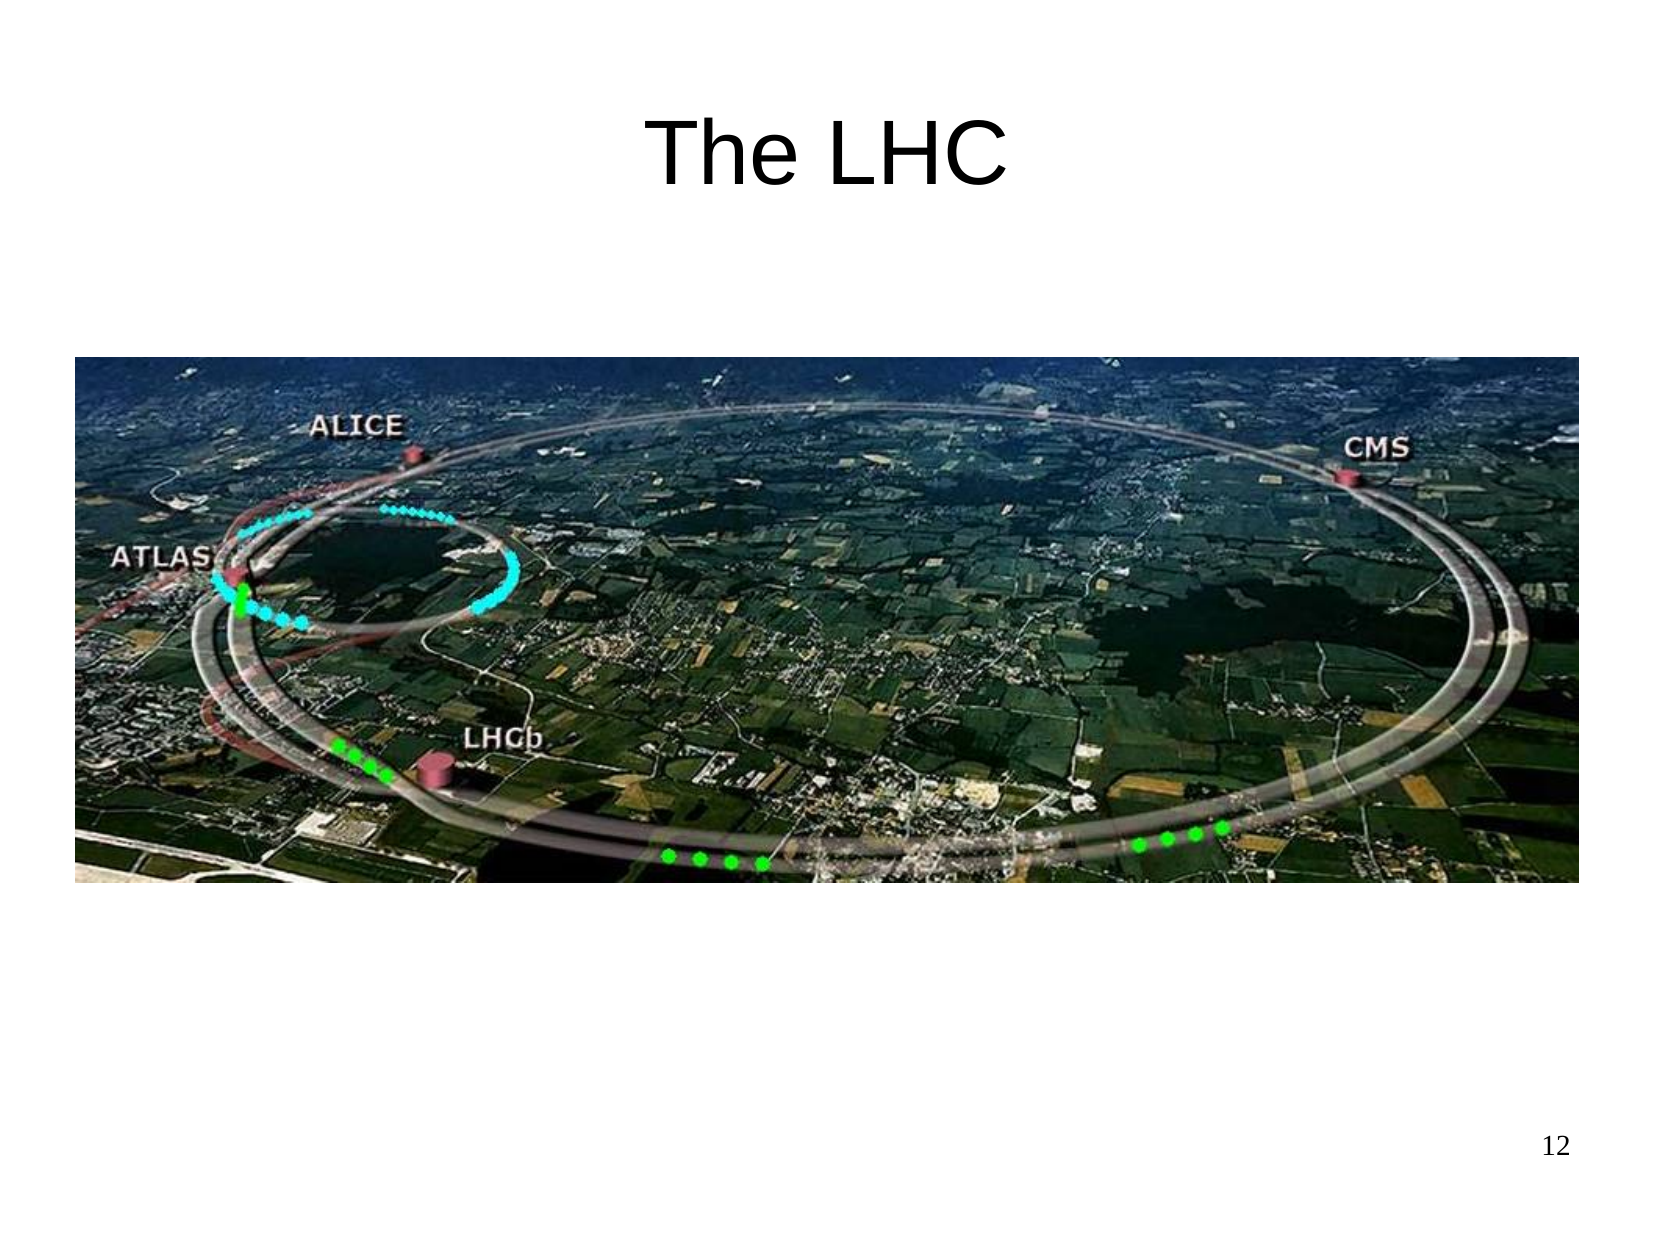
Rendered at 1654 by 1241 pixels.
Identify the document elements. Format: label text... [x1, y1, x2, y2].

title The LHC [82, 49, 1571, 257]
picture [75, 357, 1579, 883]
